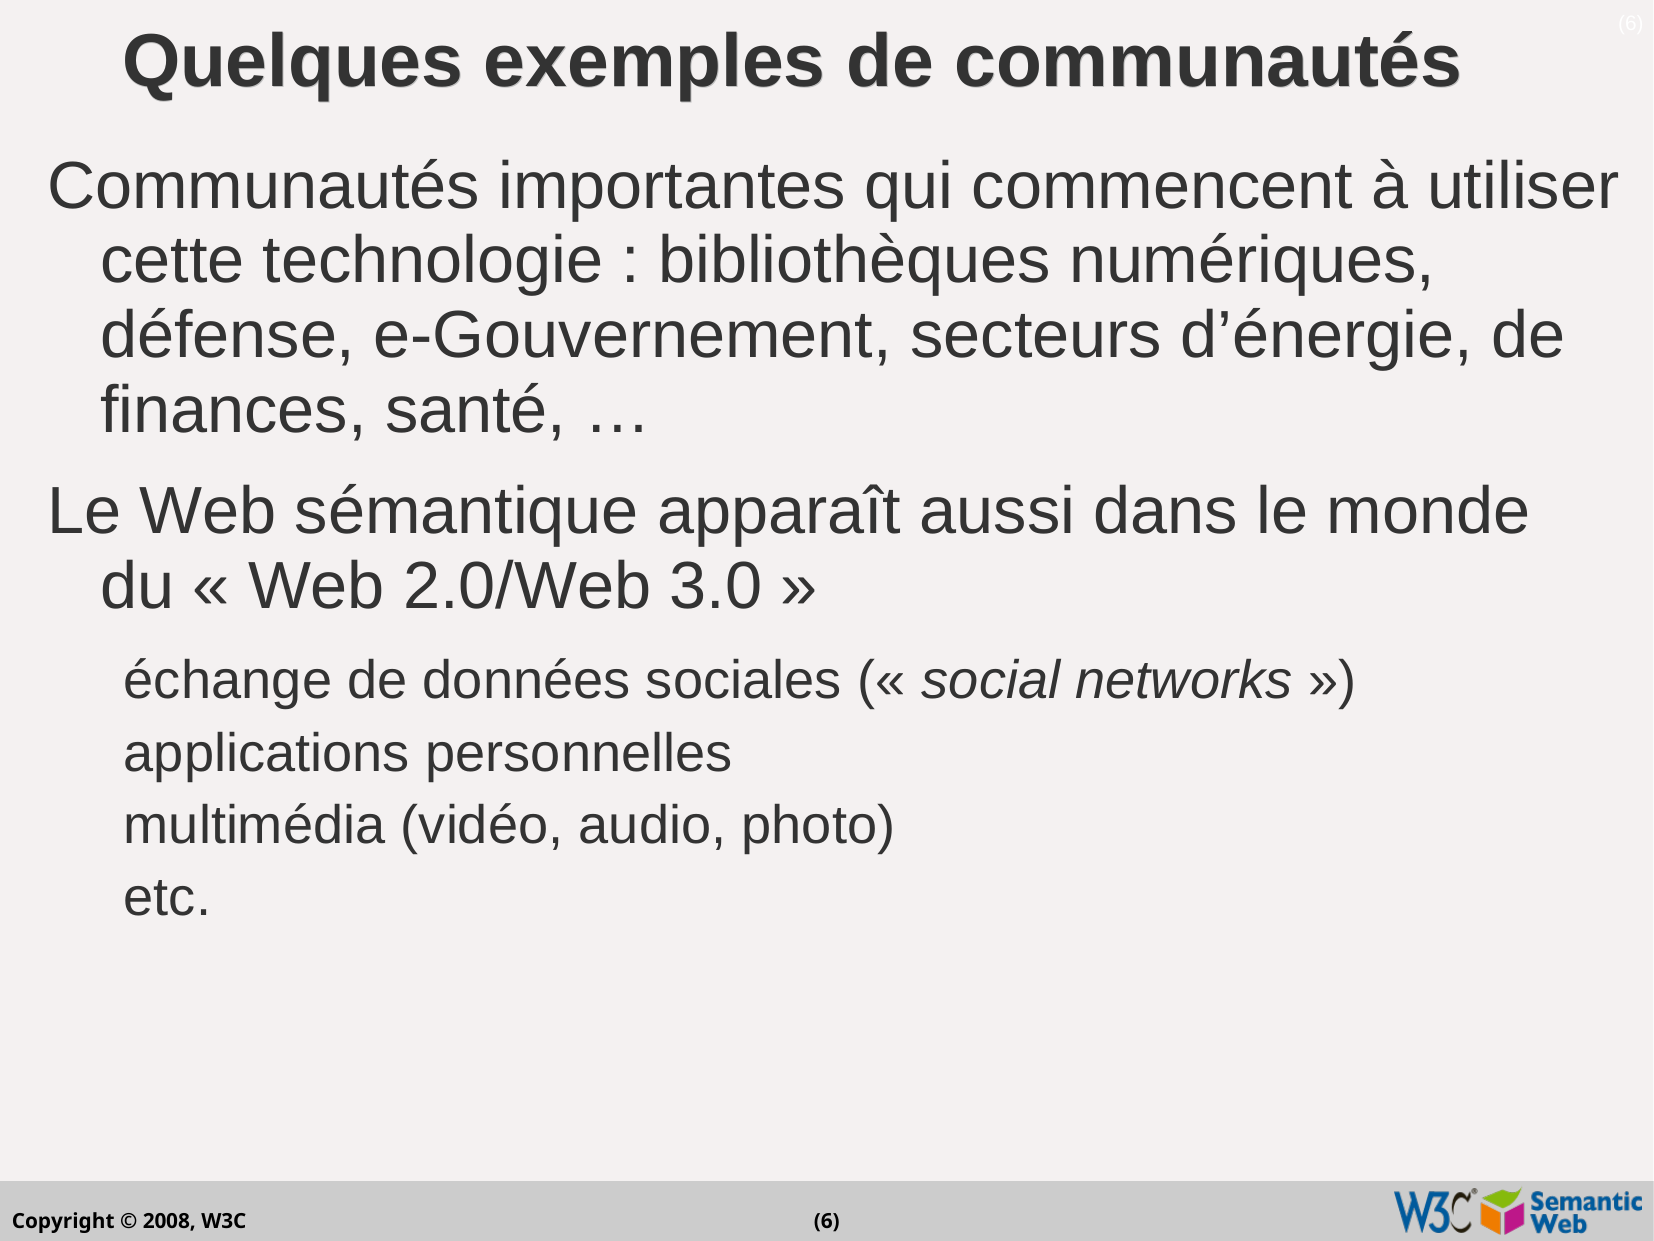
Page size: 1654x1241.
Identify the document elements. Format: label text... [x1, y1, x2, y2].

title Quelques exemples de communautés [93, 7, 1493, 111]
list Communautés importantes qui commencent à utiliser cette technologie : bibliothèques numériques, défense, e-Gouvernement, secteurs d’énergie, de finances, santé, … Le Web sémantique apparaît aussi dans le monde du « Web 2.0/Web 3.0 » échange de données sociales (« social networks ») applications personnelles multimédia (vidéo, audio, photo) etc. [29, 147, 1624, 1134]
picture [1394, 1185, 1642, 1235]
